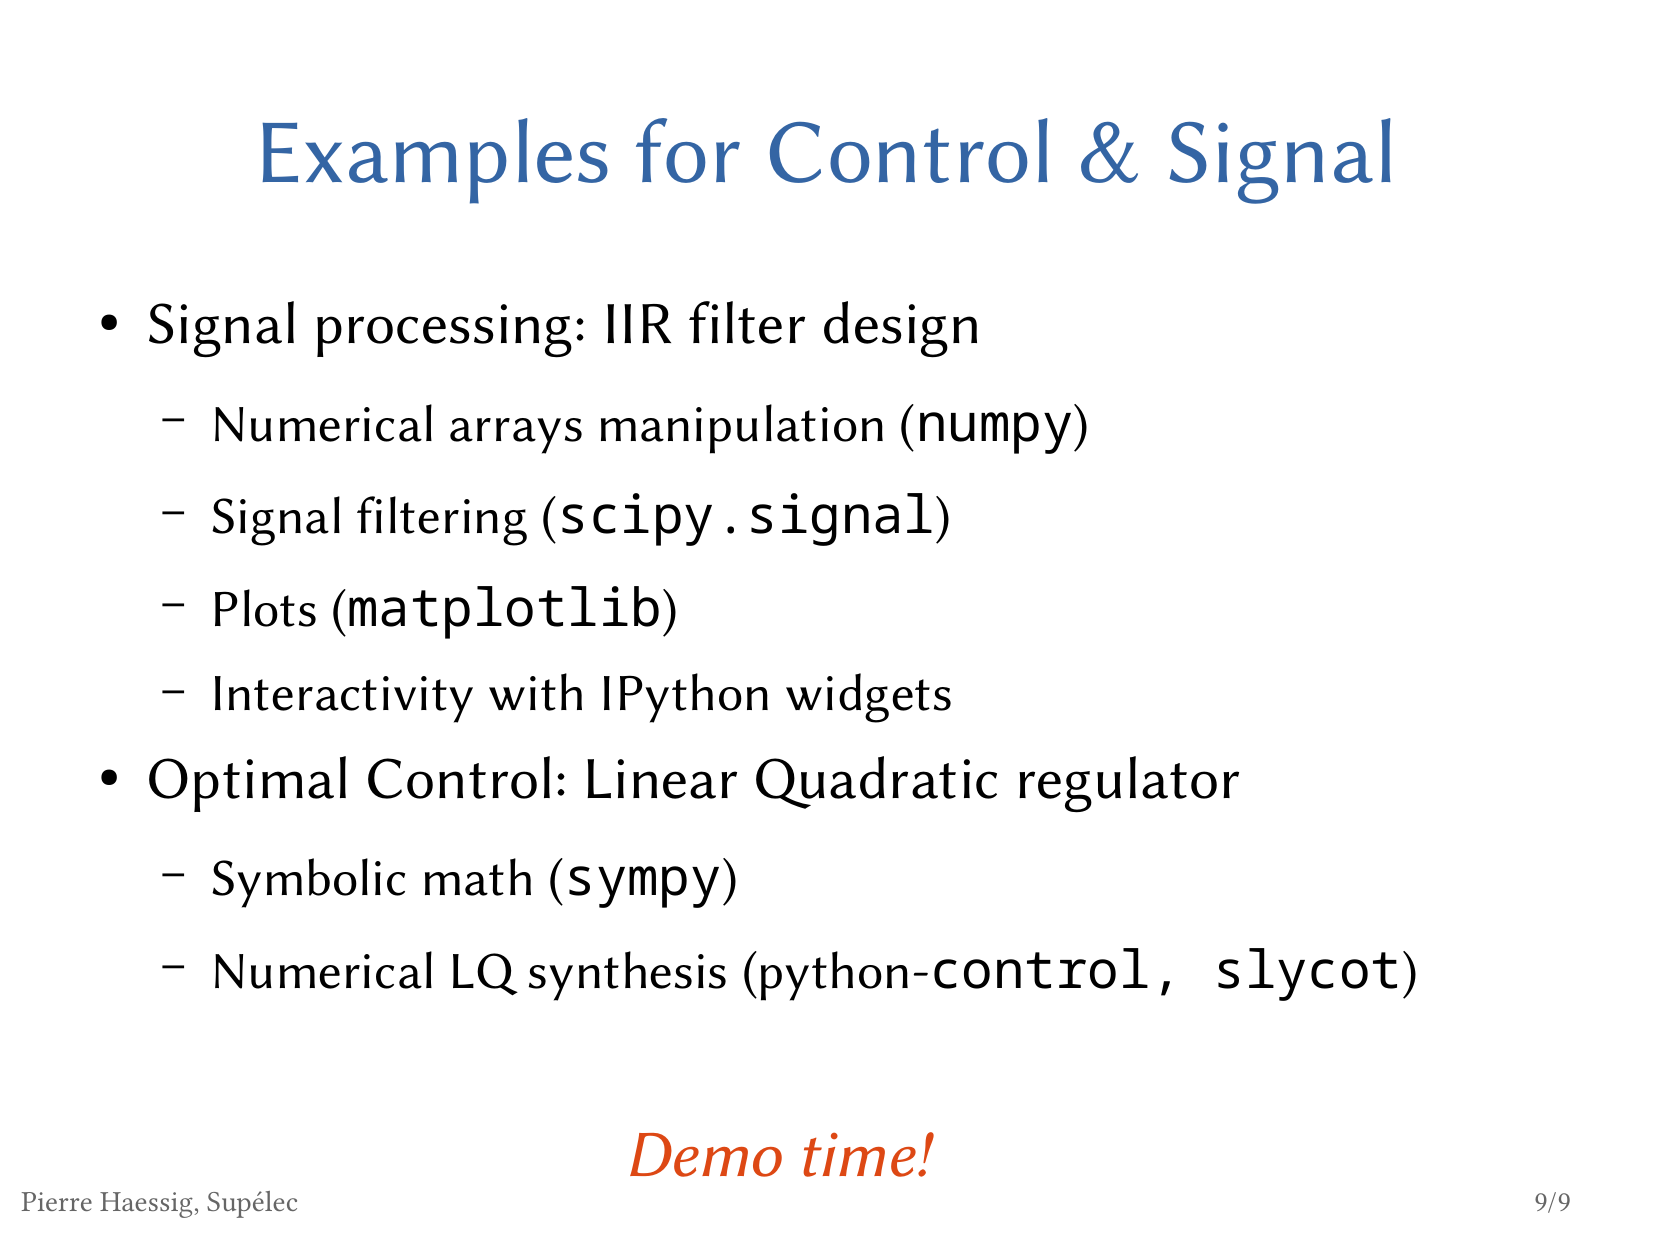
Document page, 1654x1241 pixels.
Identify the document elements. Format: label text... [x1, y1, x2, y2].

list Signal processing: IIR filter design Numerical arrays manipulation (numpy) Signal filtering (scipy.signal) Plots (matplotlib) Interactivity with IPython widgets Optimal Control: Linear Quadratic regulator Symbolic math (sympy) Numerical LQ synthesis (python-control, slycot) [82, 290, 1571, 1010]
title Examples for Control & Signal [82, 49, 1571, 257]
text_box Demo time! [609, 1108, 946, 1231]
